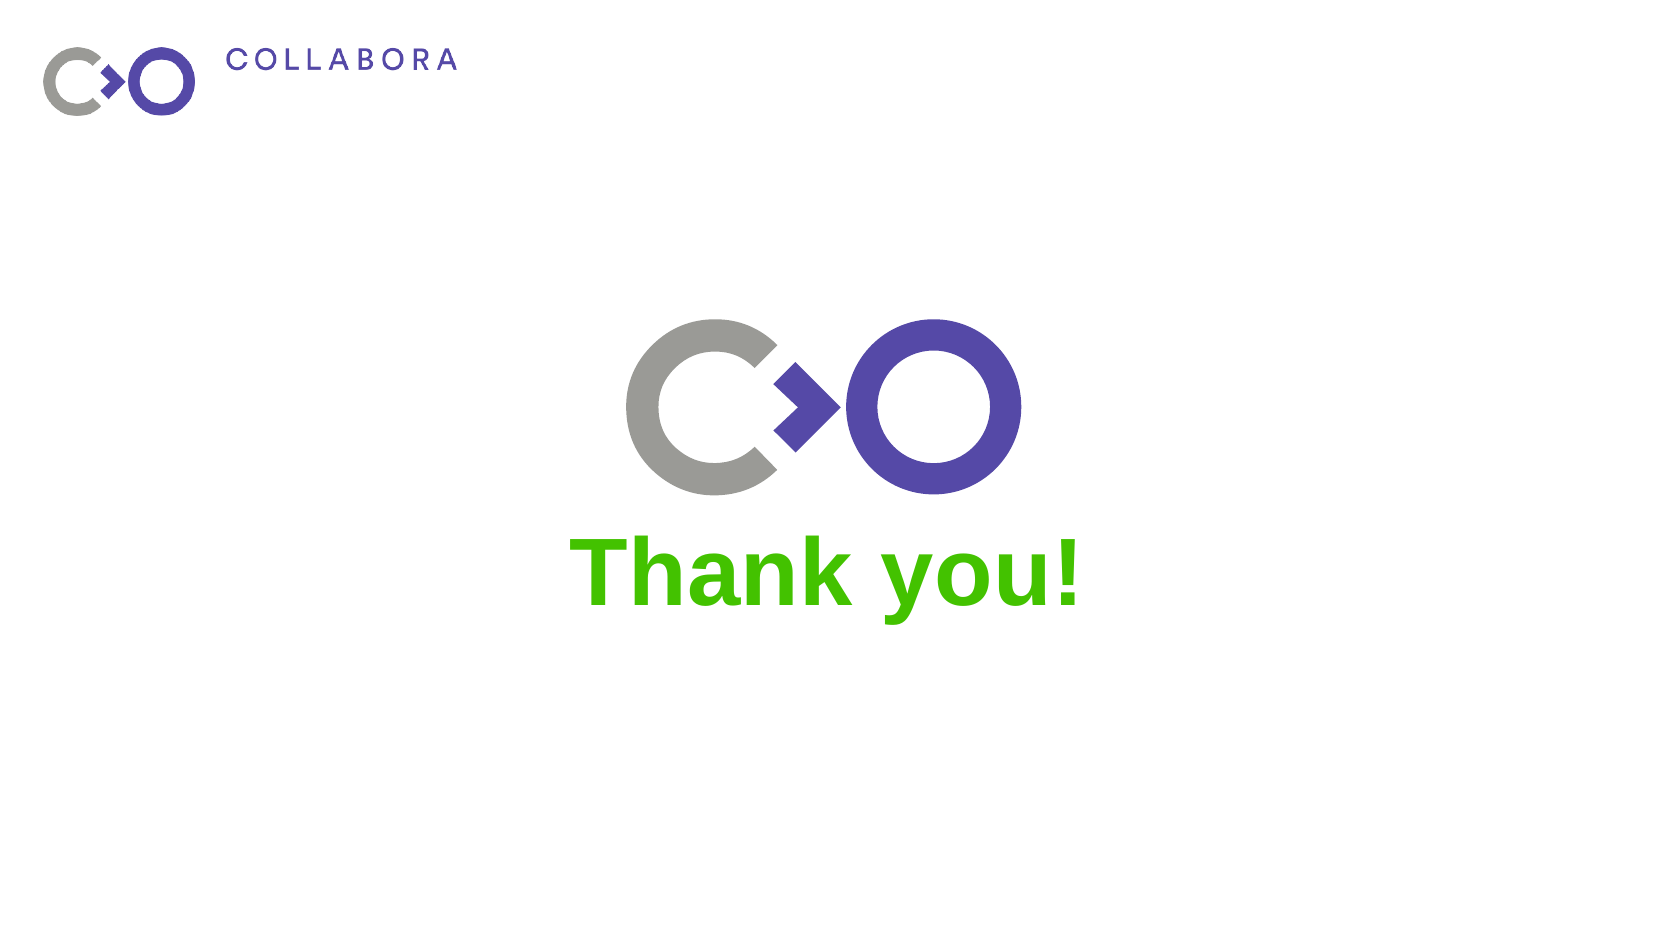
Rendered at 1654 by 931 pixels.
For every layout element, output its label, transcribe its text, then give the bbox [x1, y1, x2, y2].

text_box [773, 361, 841, 453]
text_box [846, 319, 1022, 495]
text_box [626, 319, 778, 496]
title Thank you! [41, 542, 1614, 626]
picture [43, 47, 457, 116]
